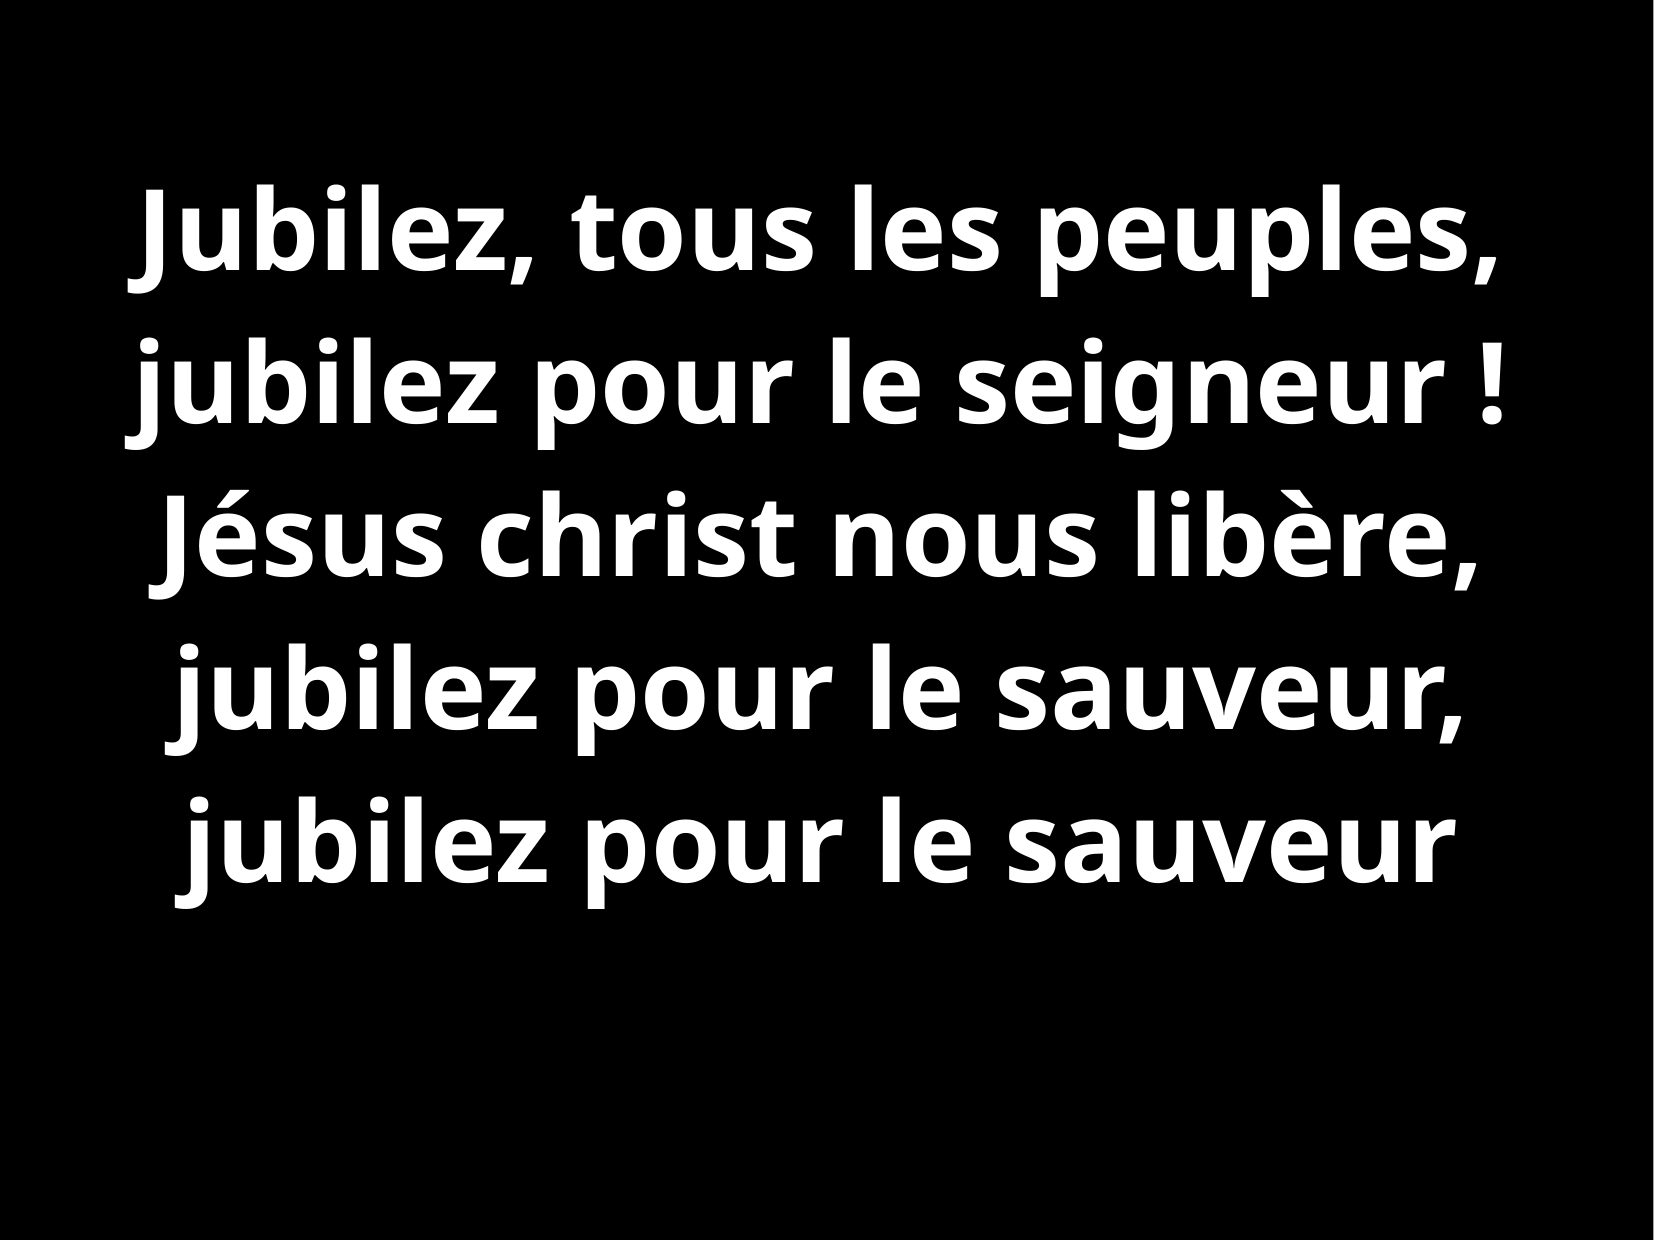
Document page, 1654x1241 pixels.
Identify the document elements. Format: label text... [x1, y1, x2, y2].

subtitle Jubilez, tous les peuples, jubilez pour le seigneur ! Jésus christ nous libère, jubilez pour le sauveur, jubilez pour le sauveur [76, 37, 1565, 1182]
